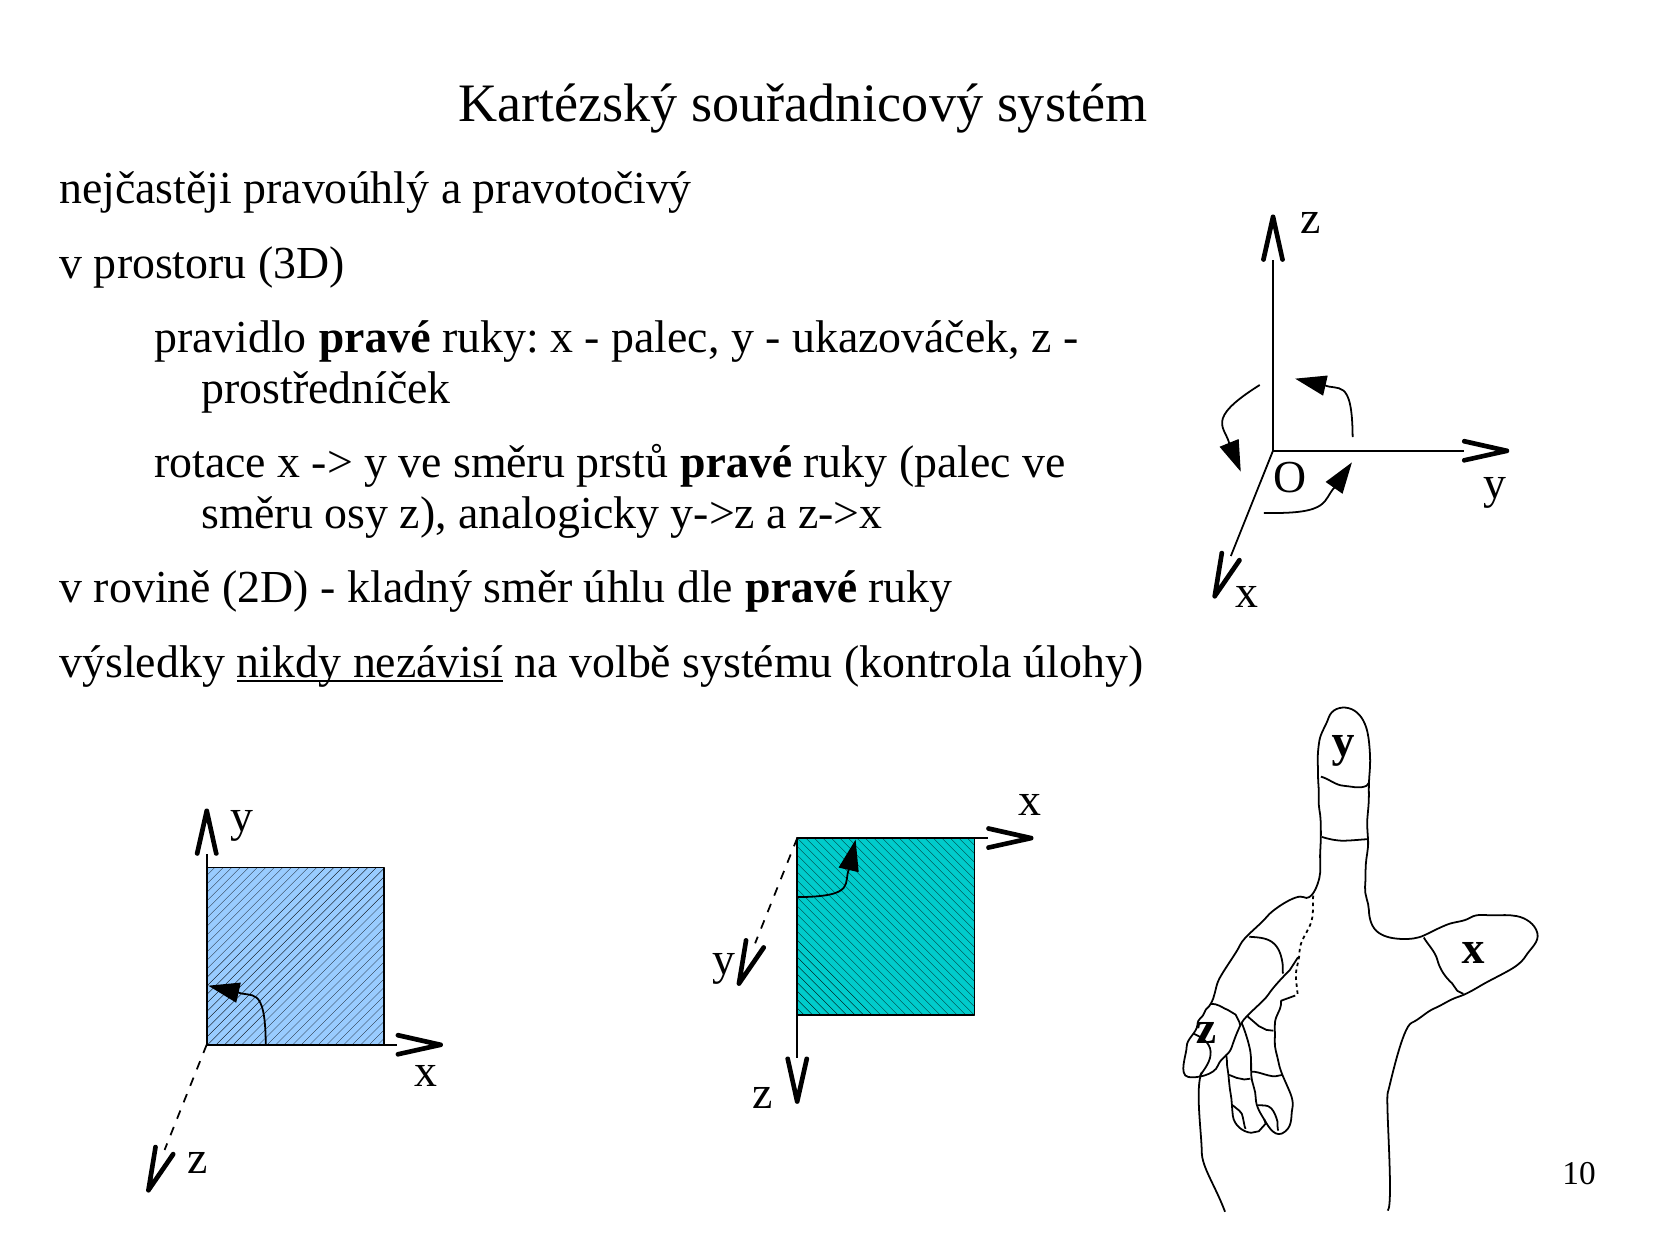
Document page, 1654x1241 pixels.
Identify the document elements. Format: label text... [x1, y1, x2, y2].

title Kartézský souřadnicový systém [59, 0, 1548, 207]
list nejčastěji pravoúhlý a pravotočivý v prostoru (3D) pravidlo pravé ruky: x - palec, y - ukazováček, z - prostředníček rotace x -> y ve směru prstů pravé ruky (palec ve směru osy z), analogicky y->z a z->x v rovině (2D) - kladný směr úhlu dle pravé ruky výsledky nikdy nezávisí na volbě systému (kontrola úlohy) [59, 163, 1182, 982]
text_box z [173, 1125, 262, 1196]
text_box y [215, 783, 304, 854]
text_box z [1285, 185, 1375, 256]
text_box [208, 987, 264, 1044]
text_box x [1003, 767, 1093, 839]
text_box [798, 839, 975, 1016]
text_box z [738, 1060, 827, 1131]
text_box y [697, 926, 787, 997]
text_box O [1259, 444, 1348, 515]
text_box [798, 839, 855, 896]
text_box x [400, 1038, 489, 1109]
text_box [240, 982, 384, 1044]
text_box y [1316, 708, 1406, 784]
text_box x [1446, 915, 1536, 990]
text_box y [1469, 450, 1558, 522]
text_box x [1220, 559, 1310, 631]
text_box z [1181, 995, 1270, 1071]
